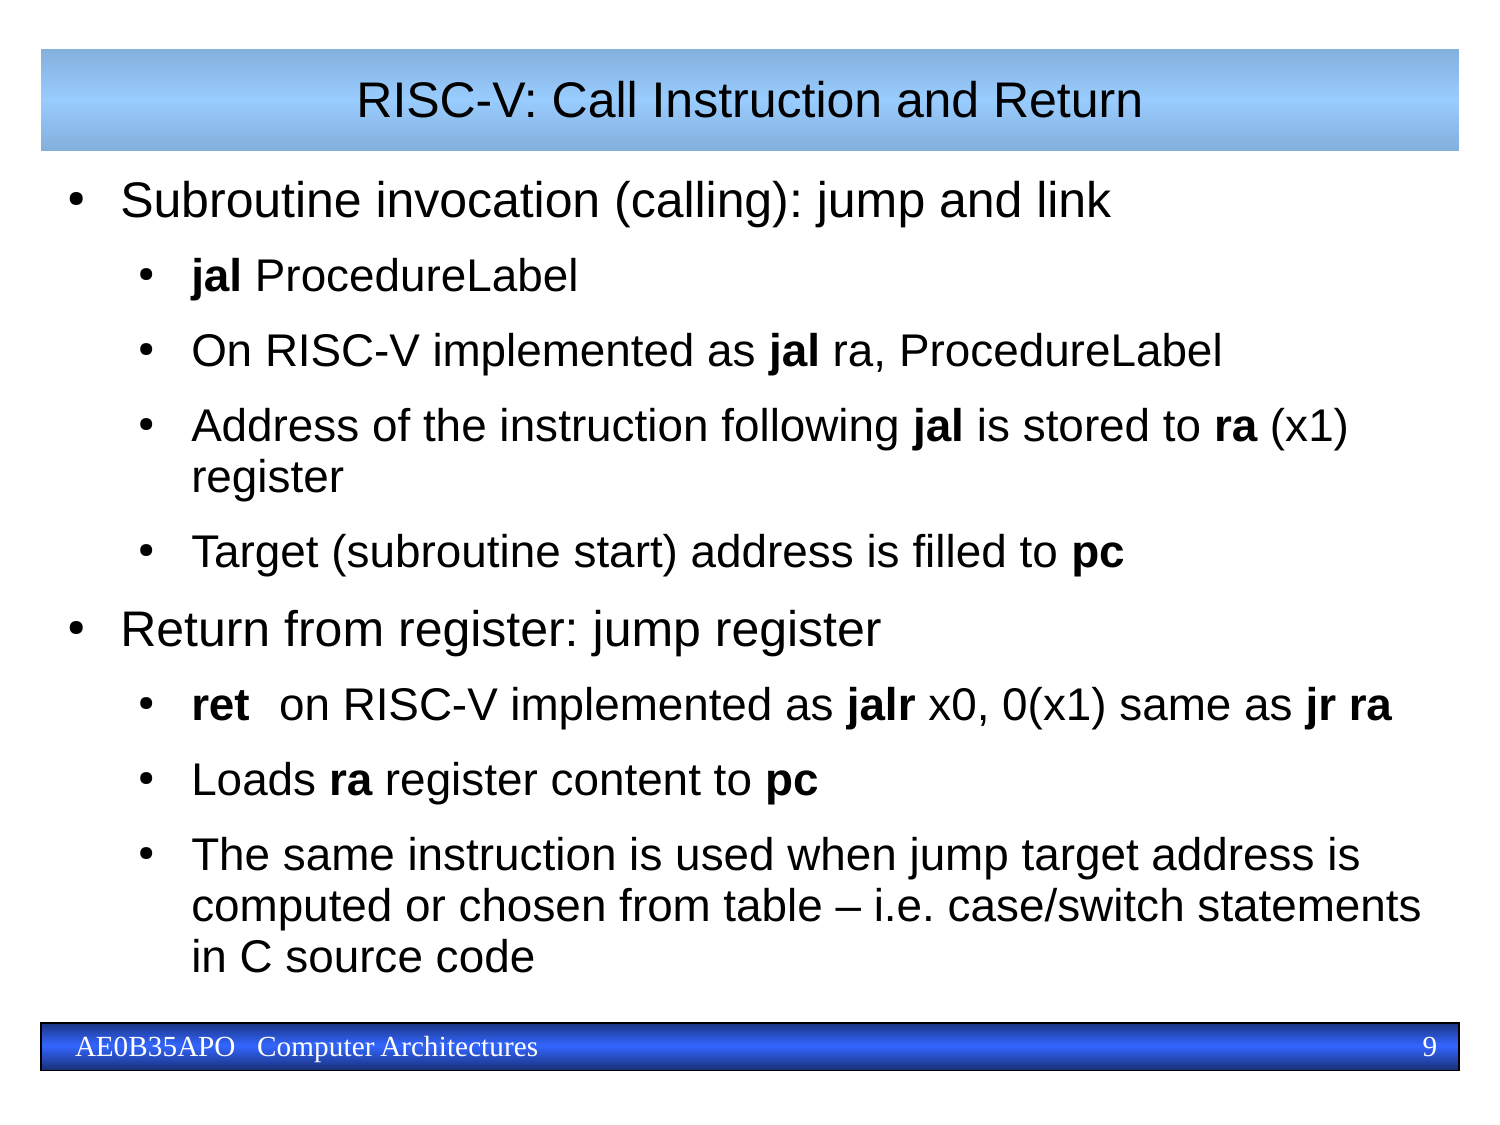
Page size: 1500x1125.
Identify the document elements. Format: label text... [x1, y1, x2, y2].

list Subroutine invocation (calling): jump and link jal ProcedureLabel On RISC-V implemented as jal ra, ProcedureLabel Address of the instruction following jal is stored to ra (x1) register Target (subroutine start) address is filled to pc Return from register: jump register ret on RISC-V implemented as jalr x0, 0(x1) same as jr ra Loads ra register content to pc The same instruction is used when jump target address is computed or chosen from table – i.e. case/switch statements in C source code [49, 172, 1462, 1000]
title RISC-V: Call Instruction and Return [41, 49, 1459, 151]
